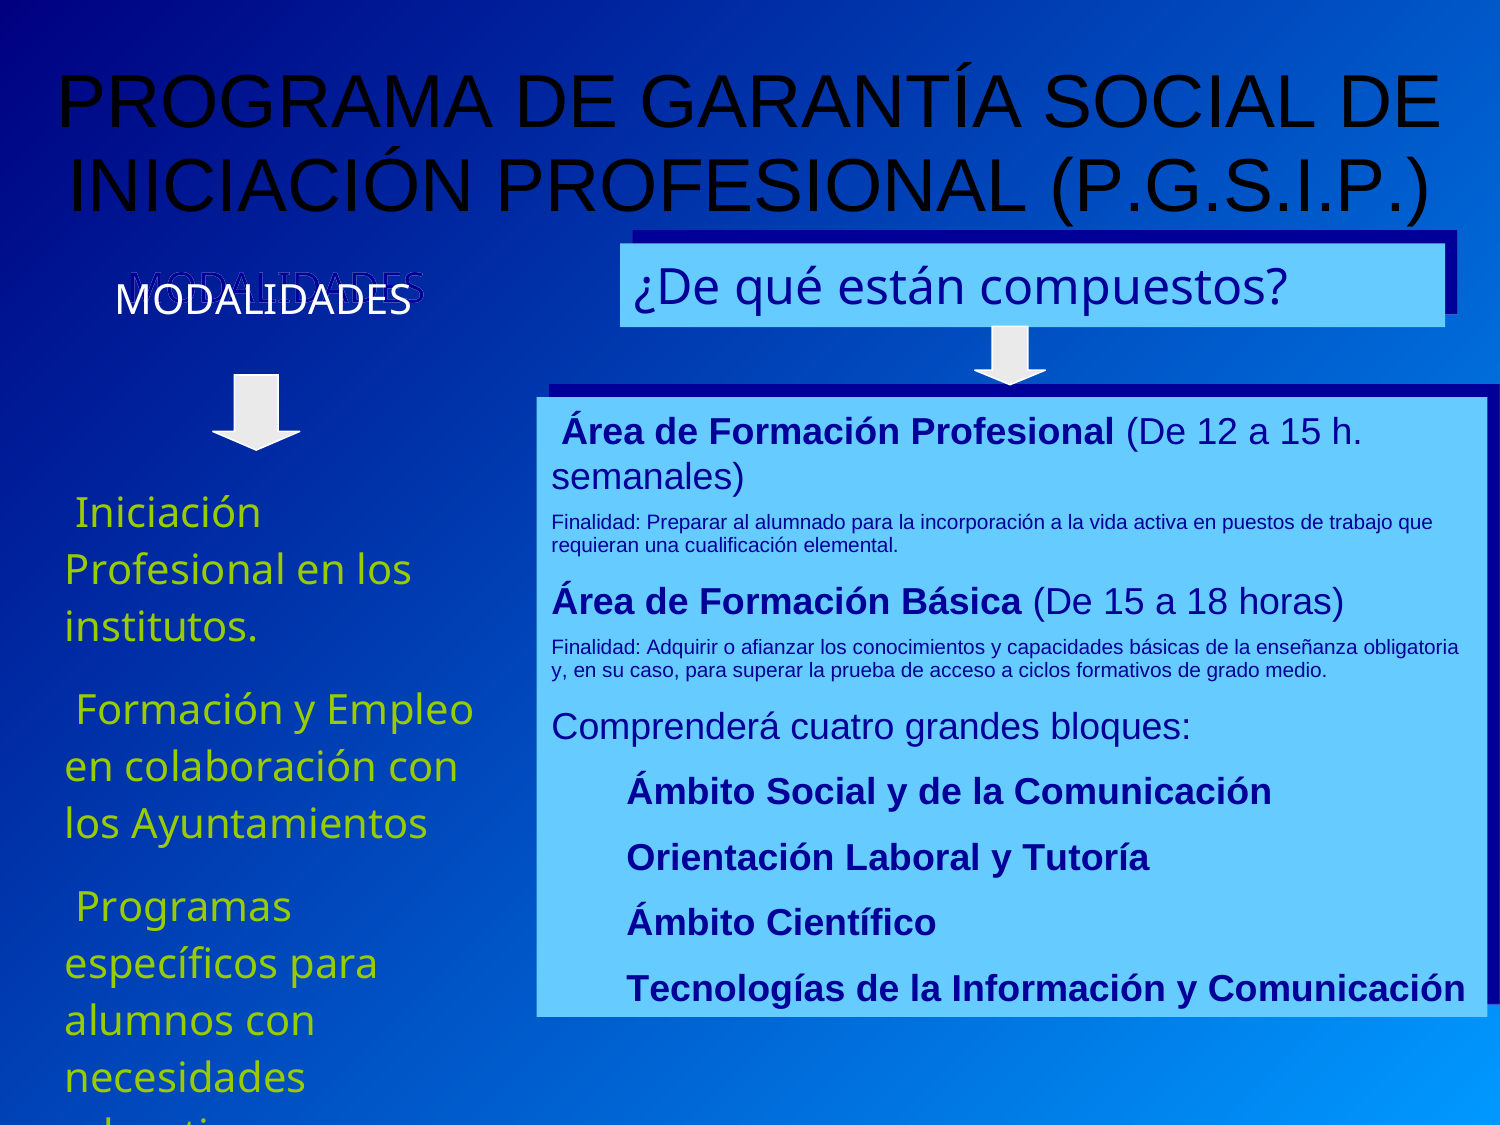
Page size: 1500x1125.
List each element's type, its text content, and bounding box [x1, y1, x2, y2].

text_box MODALIDADES [99, 262, 538, 335]
text_box ¿De qué están compuestos? [620, 243, 1446, 328]
text_box [212, 375, 301, 451]
text_box Iniciación Profesional en los institutos. Formación y Empleo en colaboración con los Ayuntamientos Programas específicos para alumnos con necesidades educativas especiales. [50, 474, 491, 1125]
text_box [974, 326, 1046, 385]
title PROGRAMA DE GARANTÍA SOCIAL DE INICIACIÓN PROFESIONAL (P.G.S.I.P.) [0, 49, 1500, 238]
text_box Área de Formación Profesional (De 12 a 15 h. semanales) Finalidad: Preparar al alumnado para la incorporación a la vida activa en puestos de trabajo que requieran una cualificación elemental. Área de Formación Básica (De 15 a 18 horas) Finalidad: Adquirir o afianzar los conocimientos y capacidades básicas de la enseñanza obligatoria y, en su caso, para superar la prueba de acceso a ciclos formativos de grado medio. Comprenderá cuatro grandes bloques: Ámbito Social y de la Comunicación Orientación Laboral y Tutoría Ámbito Científico Tecnologías de la Información y Comunicación [536, 397, 1488, 1017]
